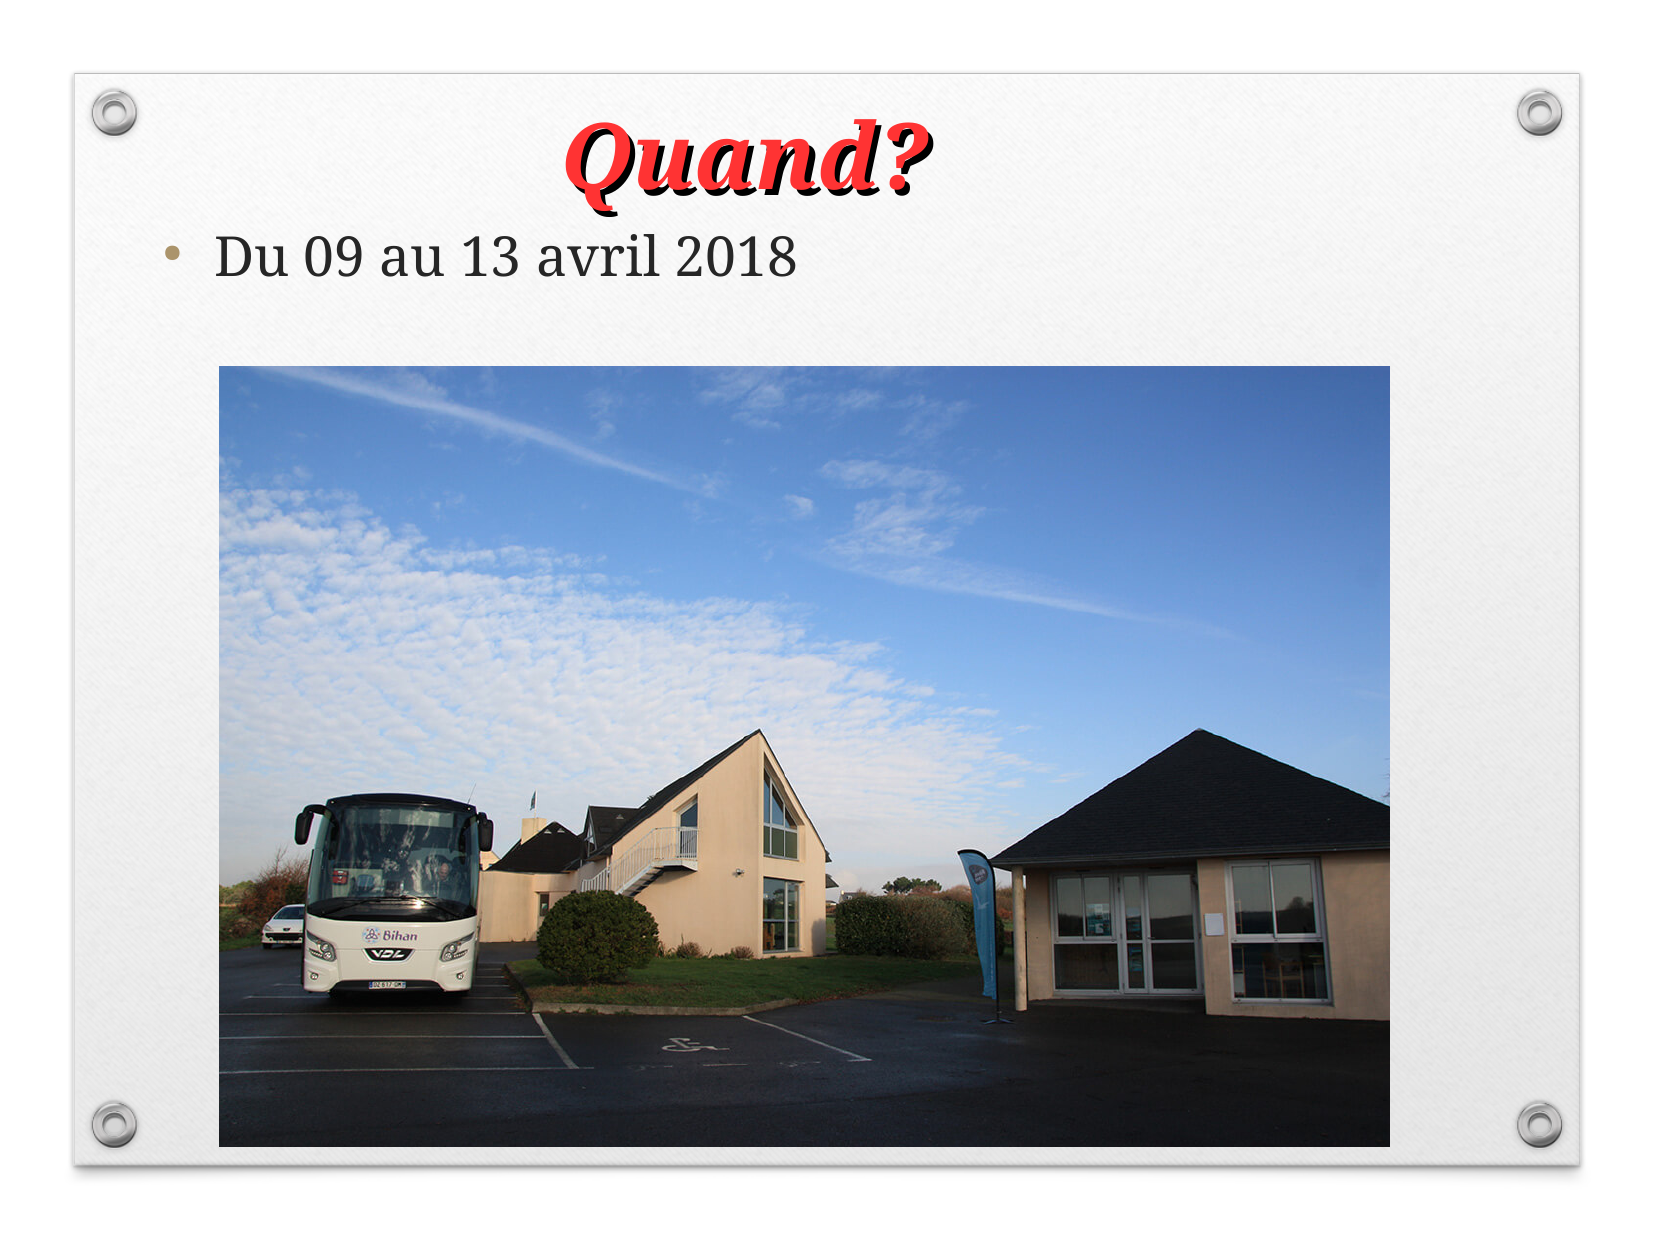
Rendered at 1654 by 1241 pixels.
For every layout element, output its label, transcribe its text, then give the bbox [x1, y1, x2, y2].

title Quand? [0, 49, 1489, 257]
picture [0, 0, 1654, 1241]
list Du 09 au 13 avril 2018 [147, 213, 1636, 367]
